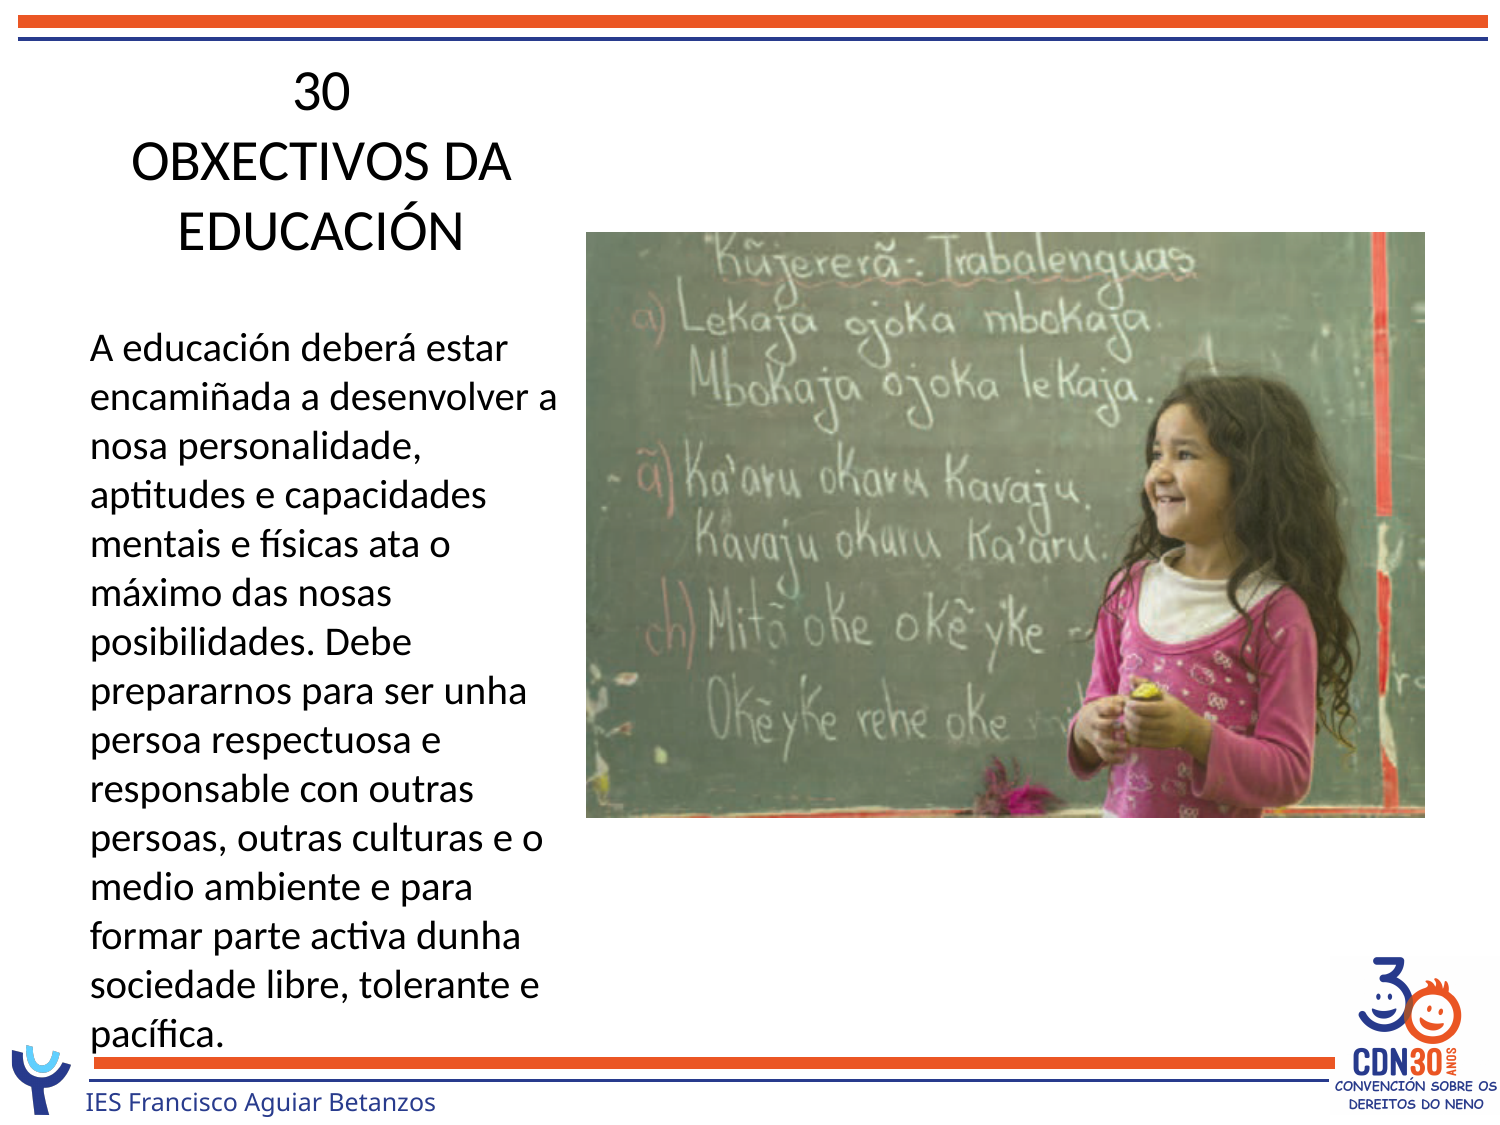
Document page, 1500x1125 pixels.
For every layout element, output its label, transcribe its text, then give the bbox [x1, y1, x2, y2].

title 30 OBXECTIVOS DA EDUCACIÓN [75, 44, 569, 235]
picture [11, 1045, 71, 1115]
picture [586, 232, 1425, 818]
list A educación deberá estar encamiñada a desenvolver a nosa personalidade, aptitudes e capacidades mentais e físicas ata o máximo das nosas posibilidades. Debe prepararnos para ser unha persoa respectuosa e responsable con outras persoas, outras culturas e o medio ambiente e para formar parte activa dunha sociedade libre, tolerante e pacífica. [75, 235, 587, 1068]
picture [1330, 956, 1500, 1115]
